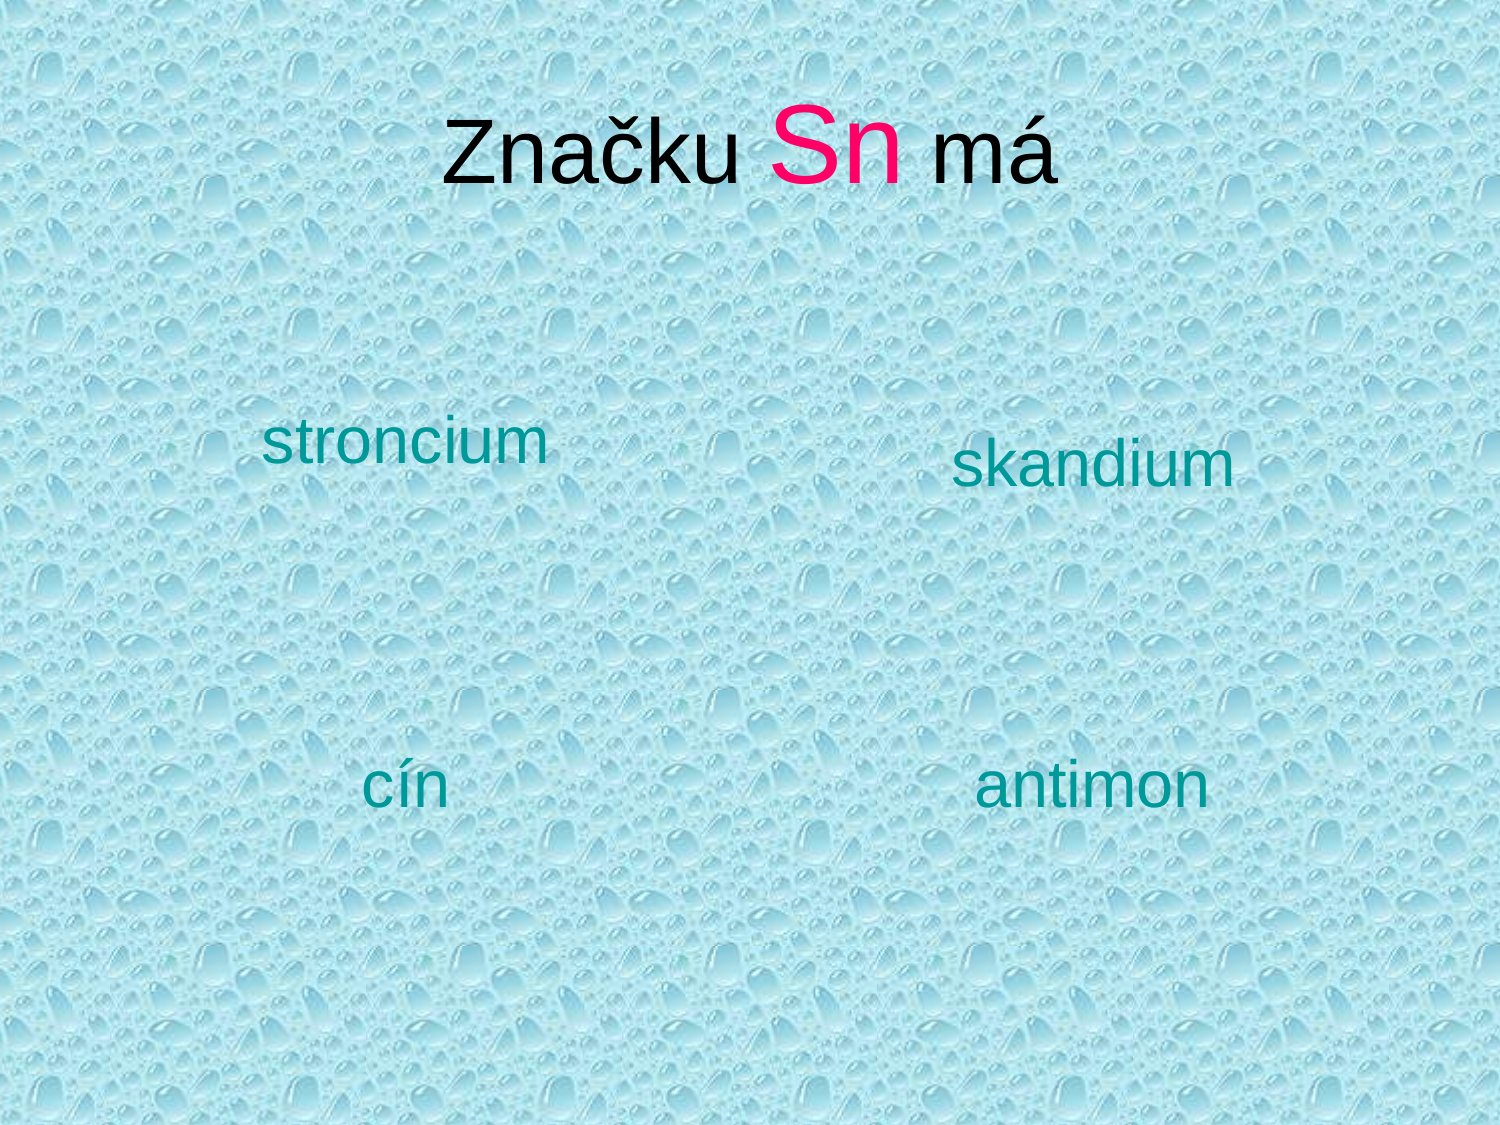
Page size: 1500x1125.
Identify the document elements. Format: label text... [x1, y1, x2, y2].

table_header cín [75, 646, 737, 1005]
table_header stroncium [75, 262, 737, 621]
picture [0, 0, 1500, 1125]
table_header antimon [763, 646, 1423, 1005]
table_header skandium [763, 262, 1425, 621]
title Značku Sn má [75, 45, 1426, 233]
